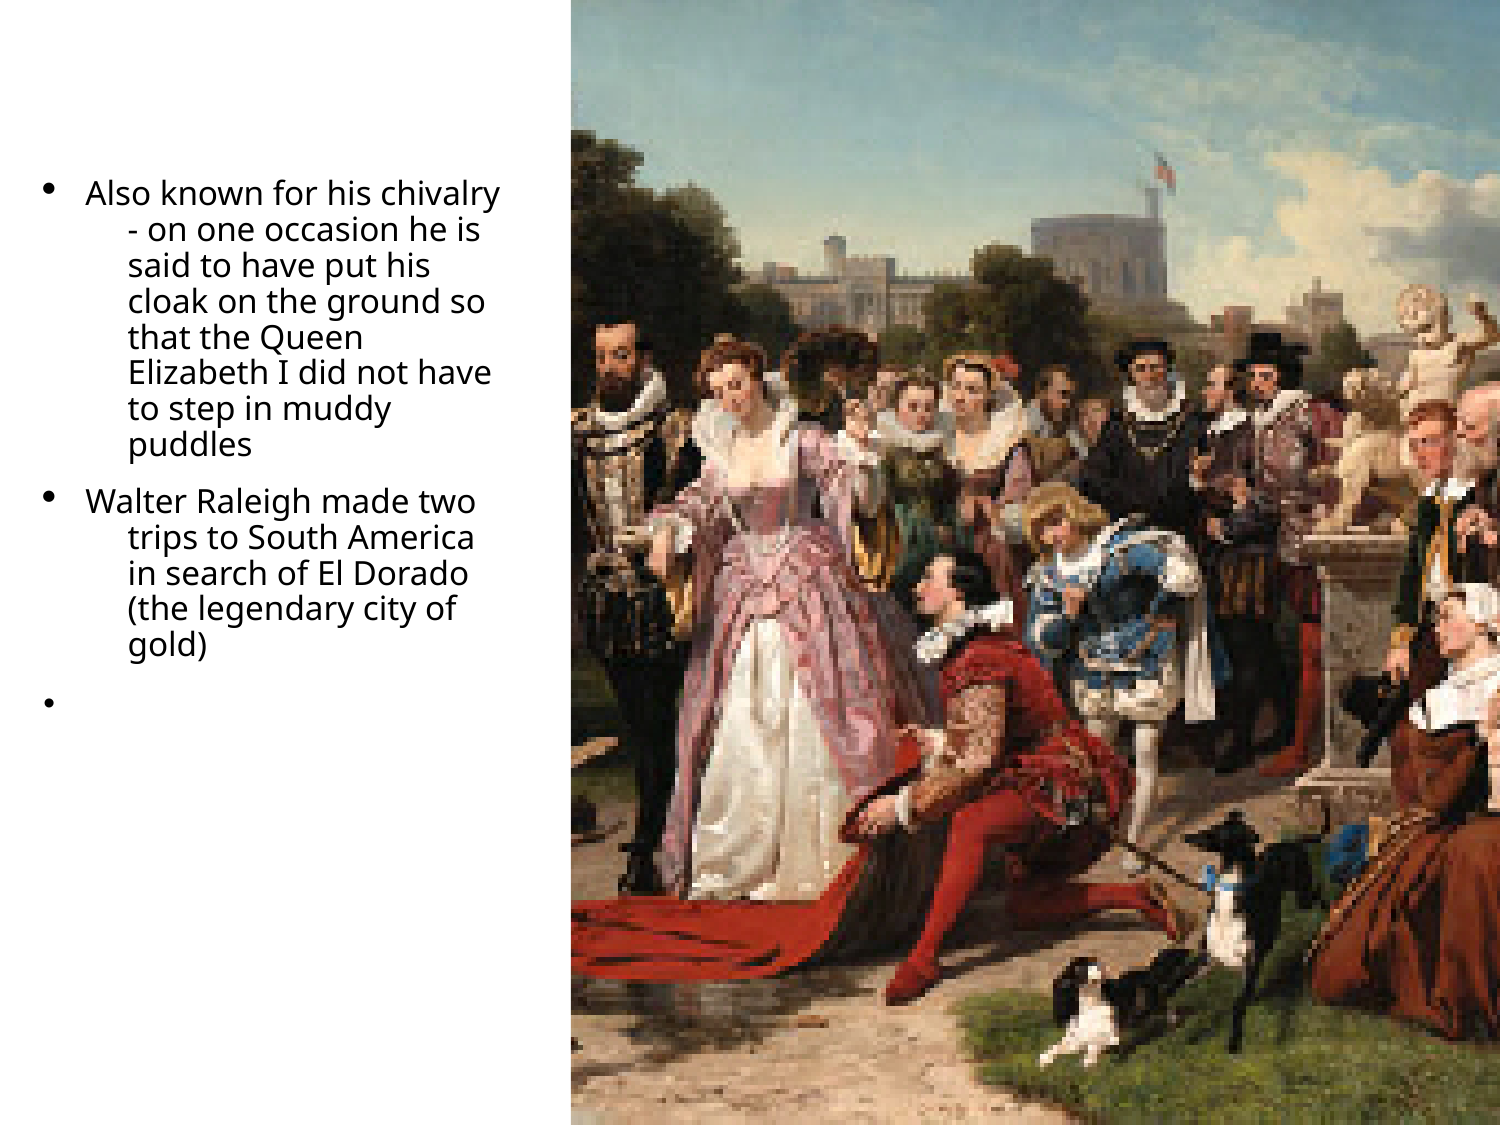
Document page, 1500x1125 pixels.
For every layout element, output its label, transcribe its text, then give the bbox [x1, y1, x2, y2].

list Also known for his chivalry - on one occasion he is said to have put his cloak on the ground so that the Queen Elizabeth I did not have to step in muddy puddles Walter Raleigh made two trips to South America in search of El Dorado (the legendary city of gold) [28, 169, 525, 791]
picture [570, 0, 1500, 1125]
